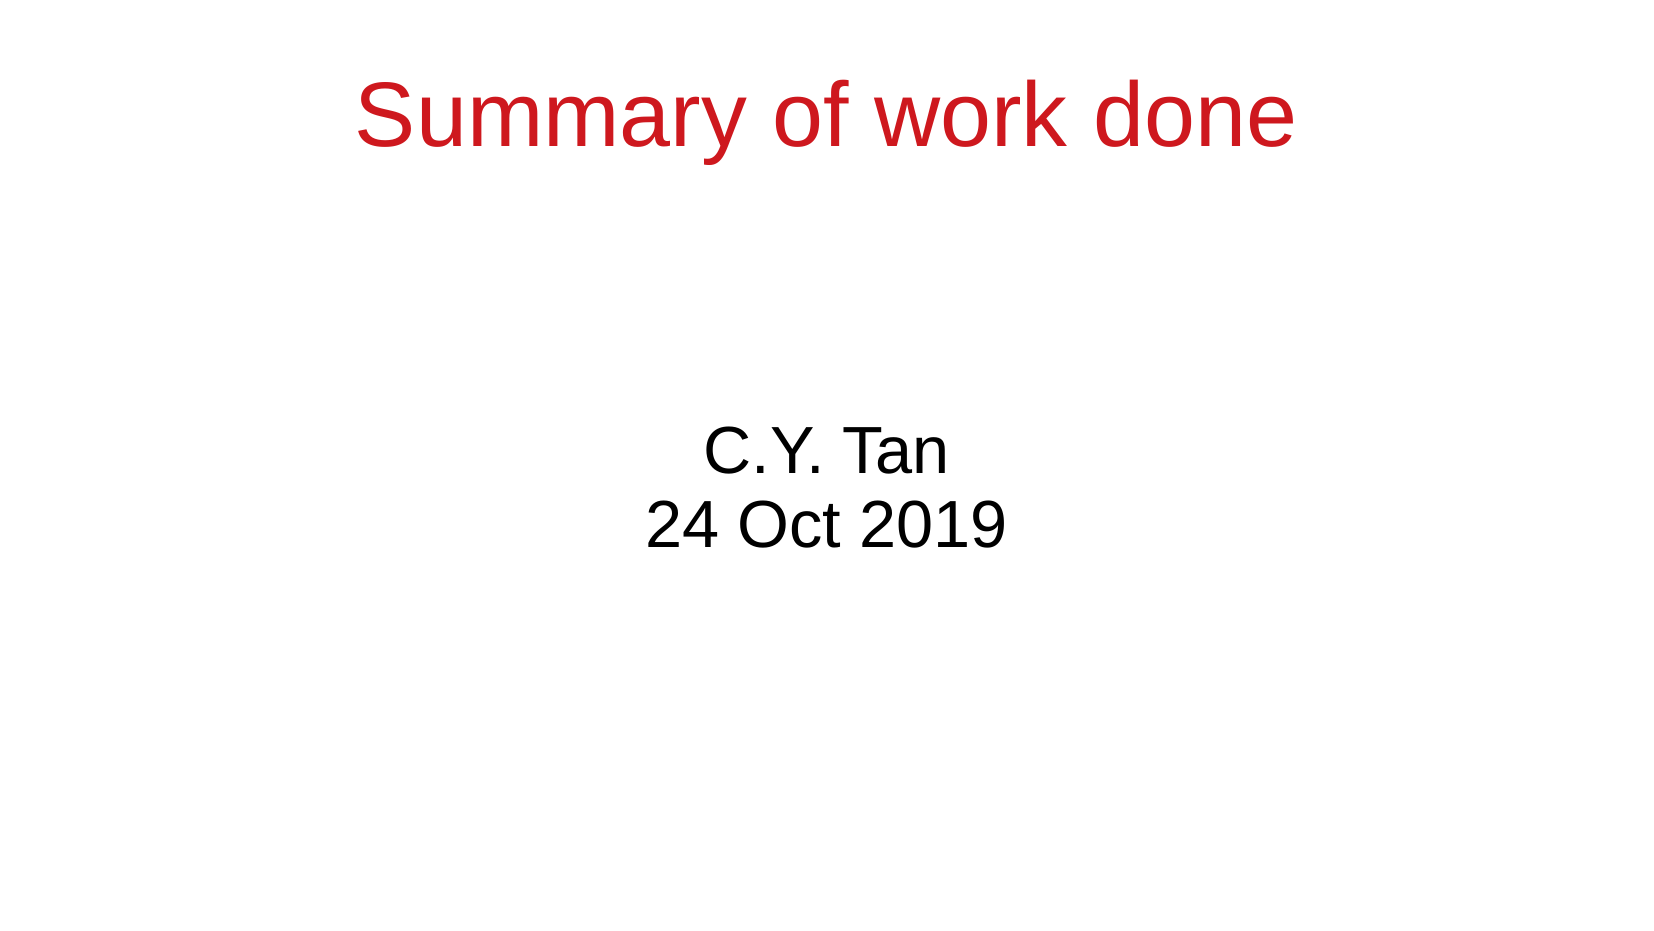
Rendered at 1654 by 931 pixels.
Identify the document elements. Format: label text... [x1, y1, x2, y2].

subtitle C.Y. Tan 24 Oct 2019 [82, 217, 1571, 758]
title Summary of work done [82, 37, 1571, 193]
